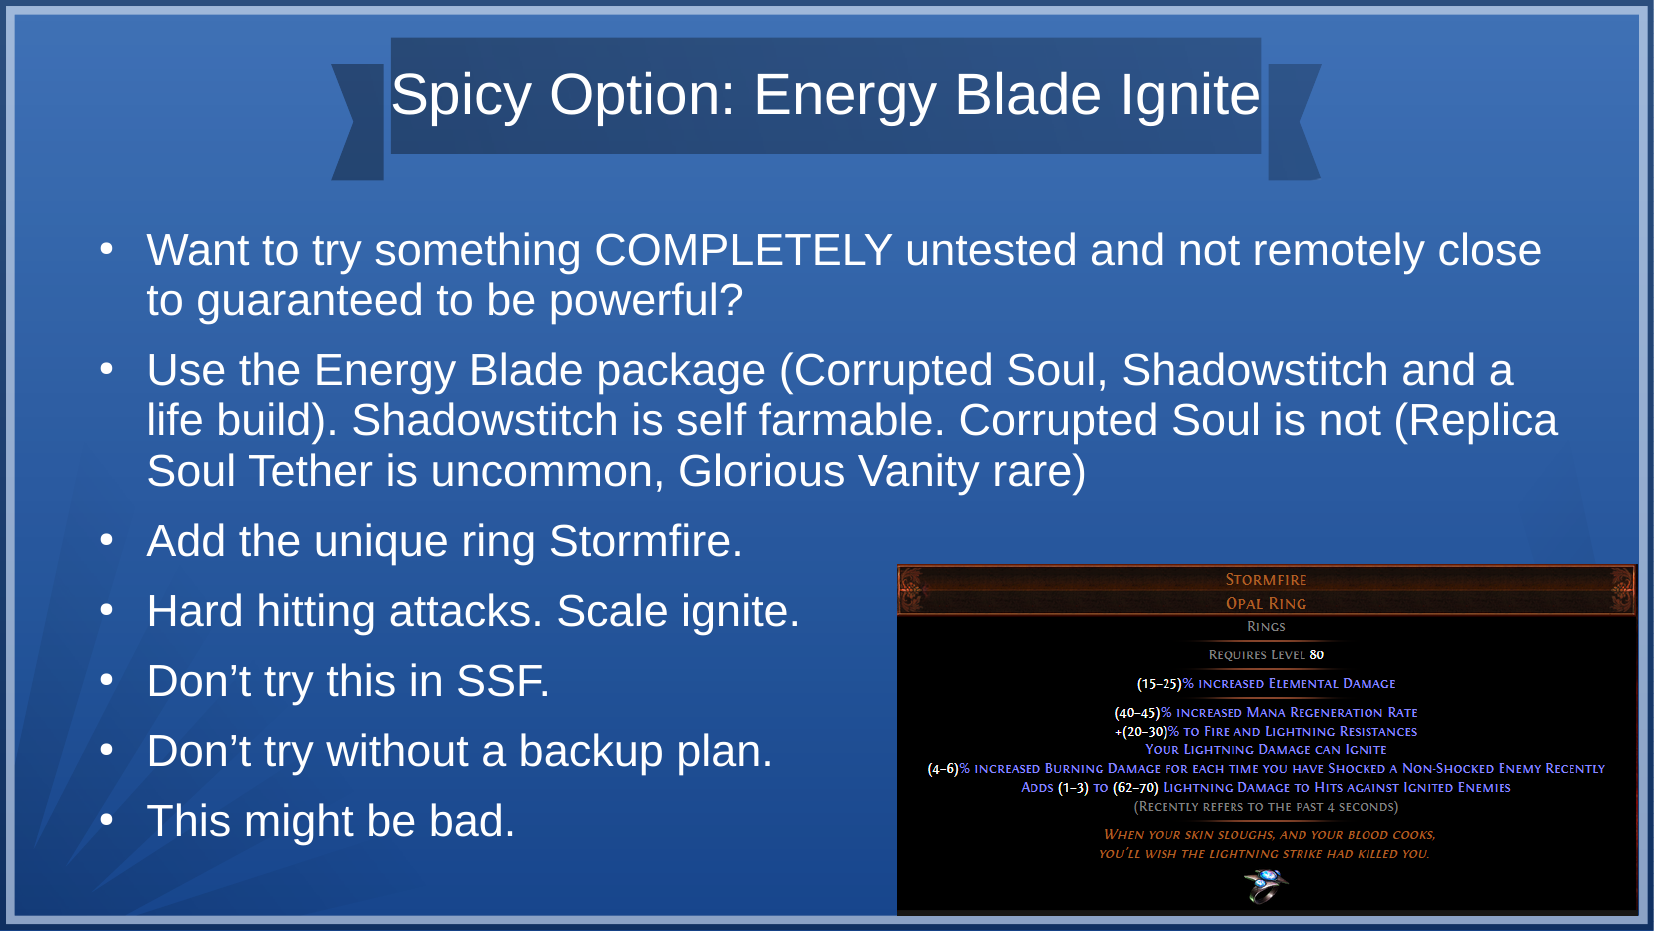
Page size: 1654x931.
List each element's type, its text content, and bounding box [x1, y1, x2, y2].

picture [897, 564, 1638, 916]
title Spicy Option: Energy Blade Ignite [265, 17, 1388, 172]
list Want to try something COMPLETELY untested and not remotely close to guaranteed to be powerful? Use the Energy Blade package (Corrupted Soul, Shadowstitch and a life build). Shadowstitch is self farmable. Corrupted Soul is not (Replica Soul Tether is uncommon, Glorious Vanity rare) Add the unique ring Stormfire. Hard hitting attacks. Scale ignite. Don’t try this in SSF. Don’t try without a backup plan. This might be bad. [82, 224, 1571, 848]
